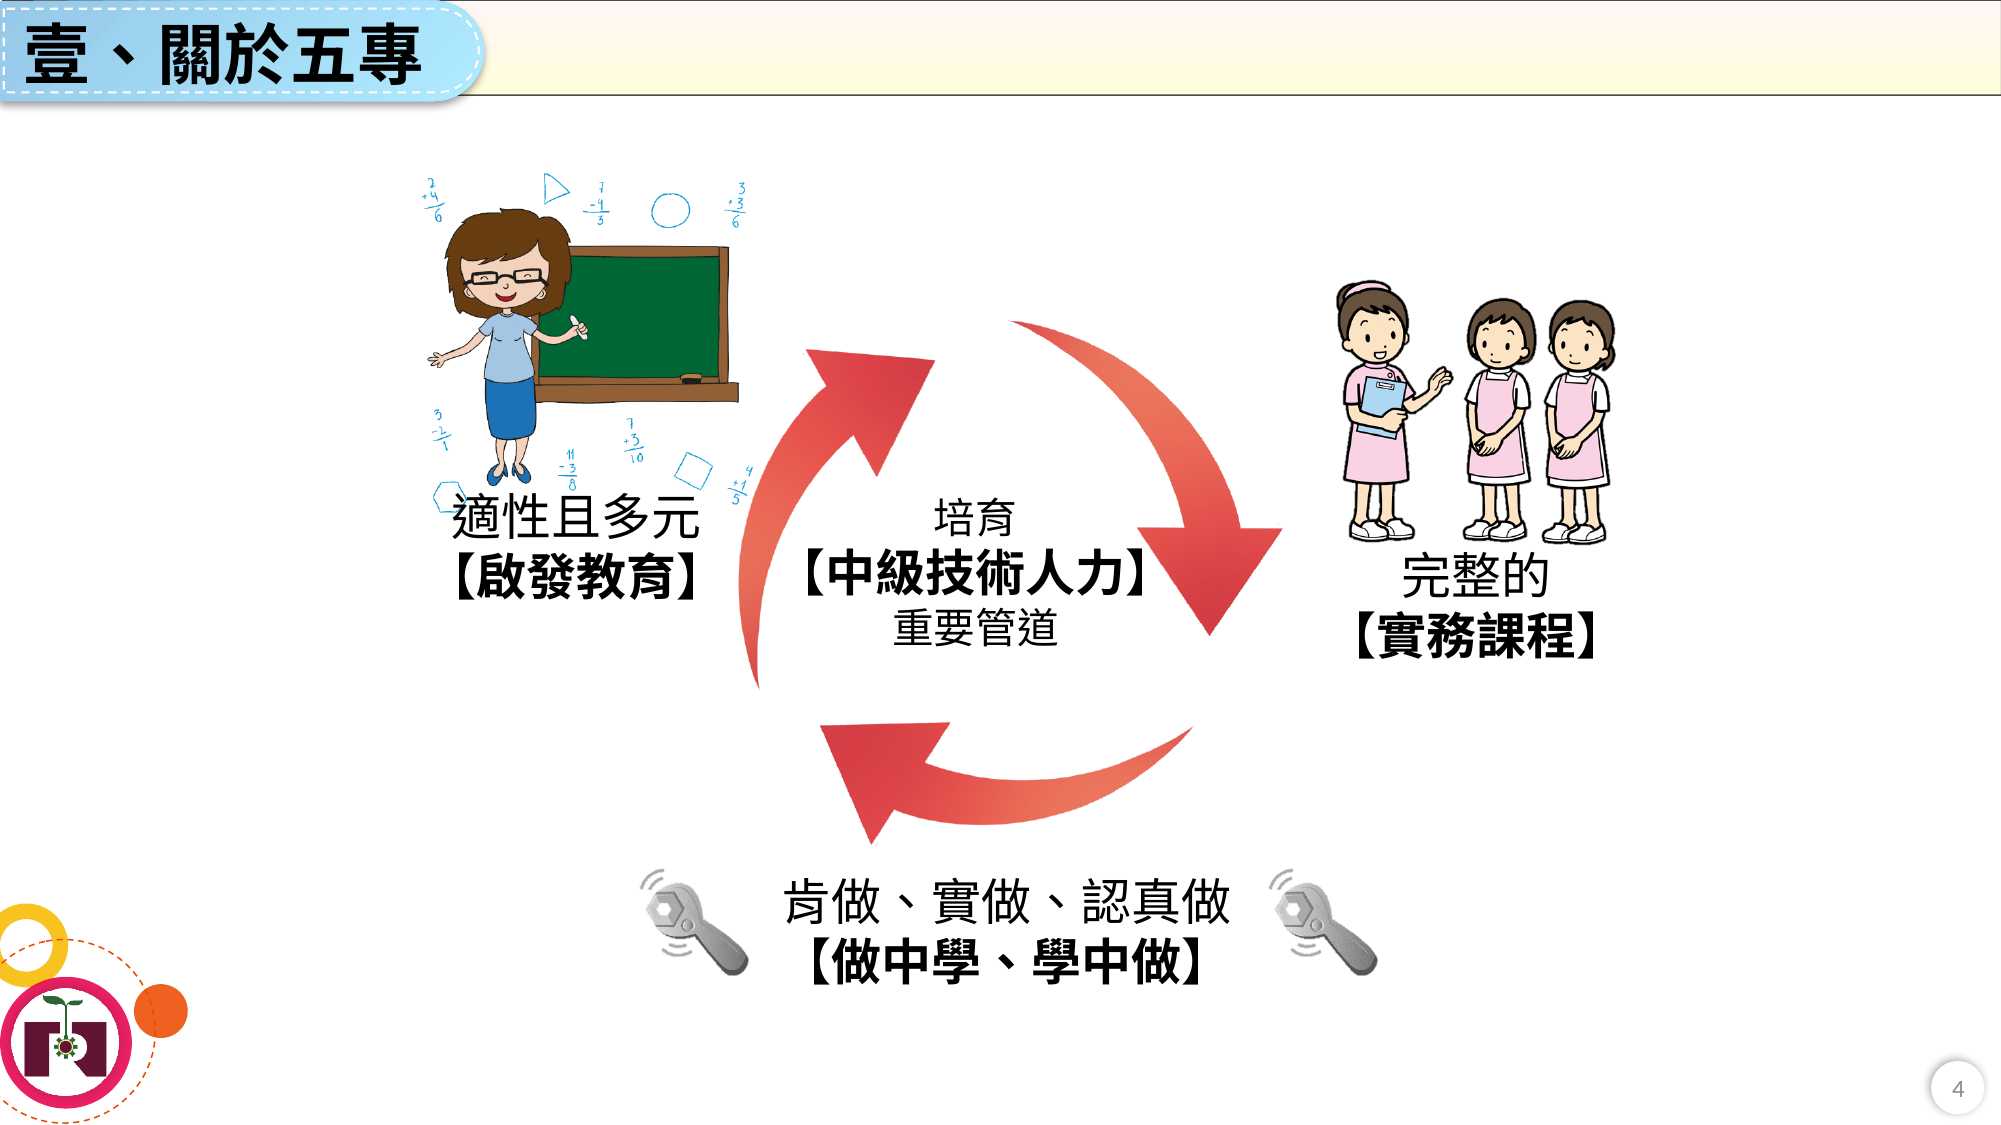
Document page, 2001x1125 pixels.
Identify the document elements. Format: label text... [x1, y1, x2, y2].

text_box 培育 【中級技術人力】 重要管道 [760, 484, 1191, 660]
text_box 肯做、實做、認真做 【做中學、學中做】 [759, 863, 1253, 999]
text_box [0, 0, 8, 102]
picture [11, 988, 119, 1096]
text_box 壹、關於五專 [8, 0, 1584, 108]
text_box 完整的 【實務課程】 [1292, 537, 1661, 673]
text_box 適性且多元 【啟發教育】 [397, 478, 757, 614]
picture [403, 161, 1628, 1017]
